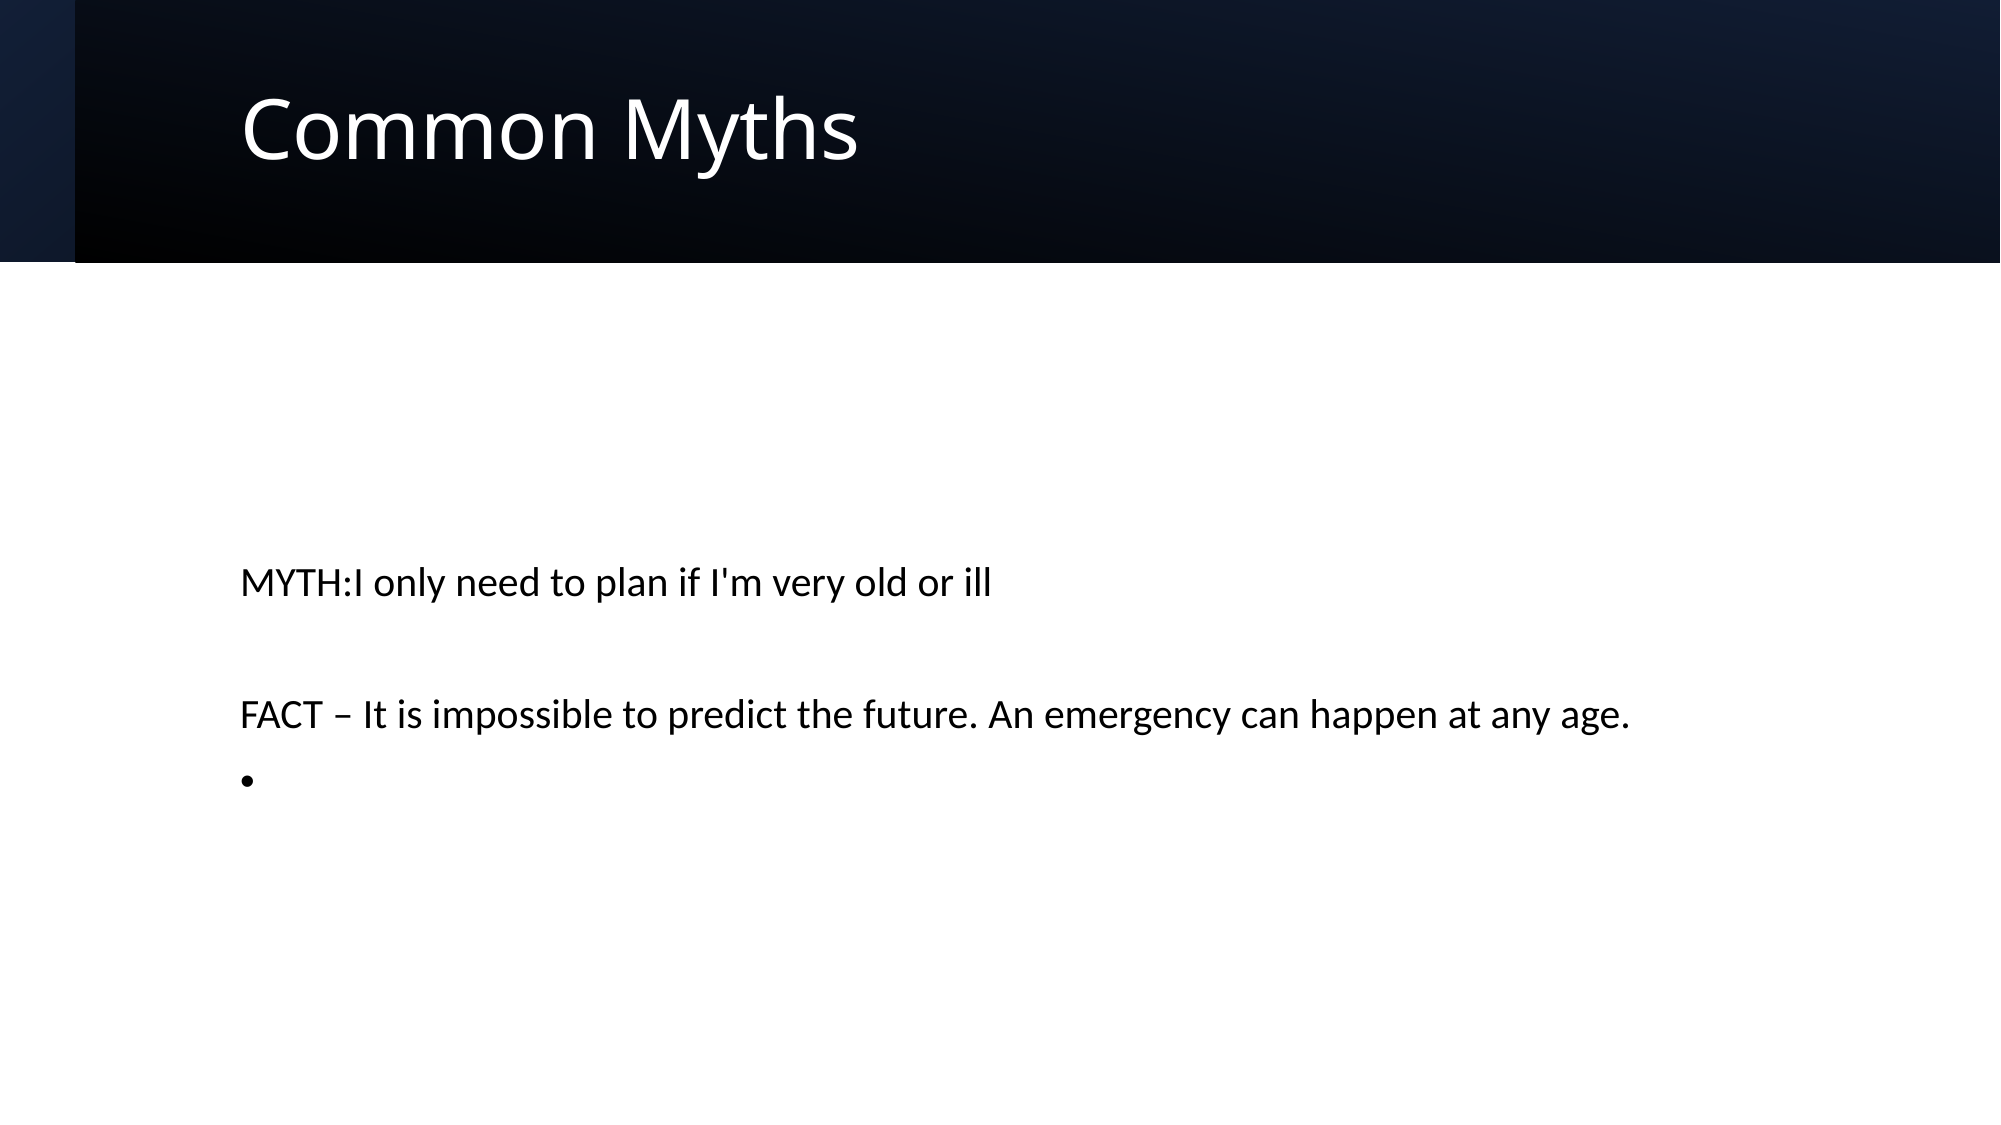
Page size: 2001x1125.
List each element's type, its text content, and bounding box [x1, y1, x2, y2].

text_box [0, 0, 2000, 1125]
list MYTH:I only need to plan if I'm very old or ill FACT – It is impossible to predict the future. An emergency can happen at any age. [225, 380, 1821, 985]
title Common Myths [225, 48, 1849, 218]
